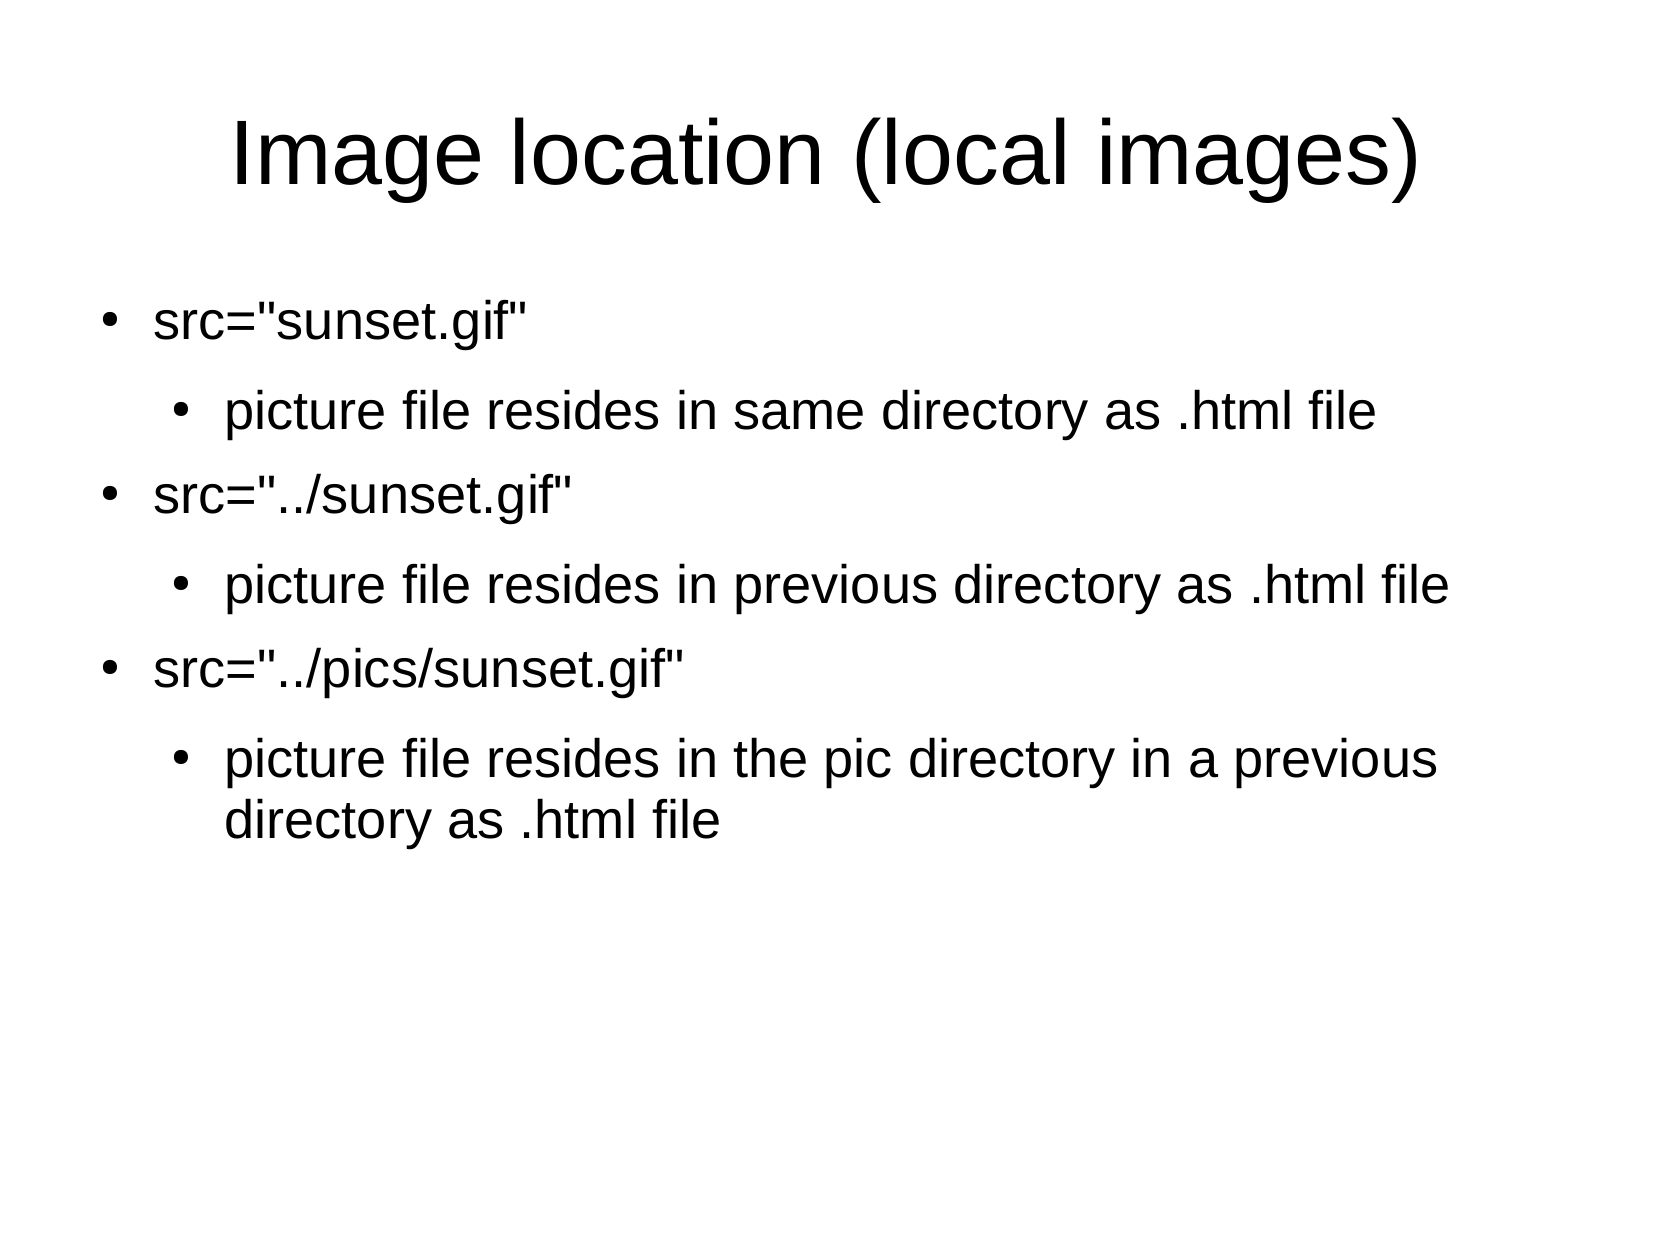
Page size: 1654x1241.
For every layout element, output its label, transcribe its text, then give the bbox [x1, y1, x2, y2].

list src="sunset.gif" picture file resides in same directory as .html file src="../sunset.gif" picture file resides in previous directory as .html file src="../pics/sunset.gif" picture file resides in the pic directory in a previous directory as .html file [82, 290, 1571, 1109]
title Image location (local images) [82, 56, 1571, 250]
